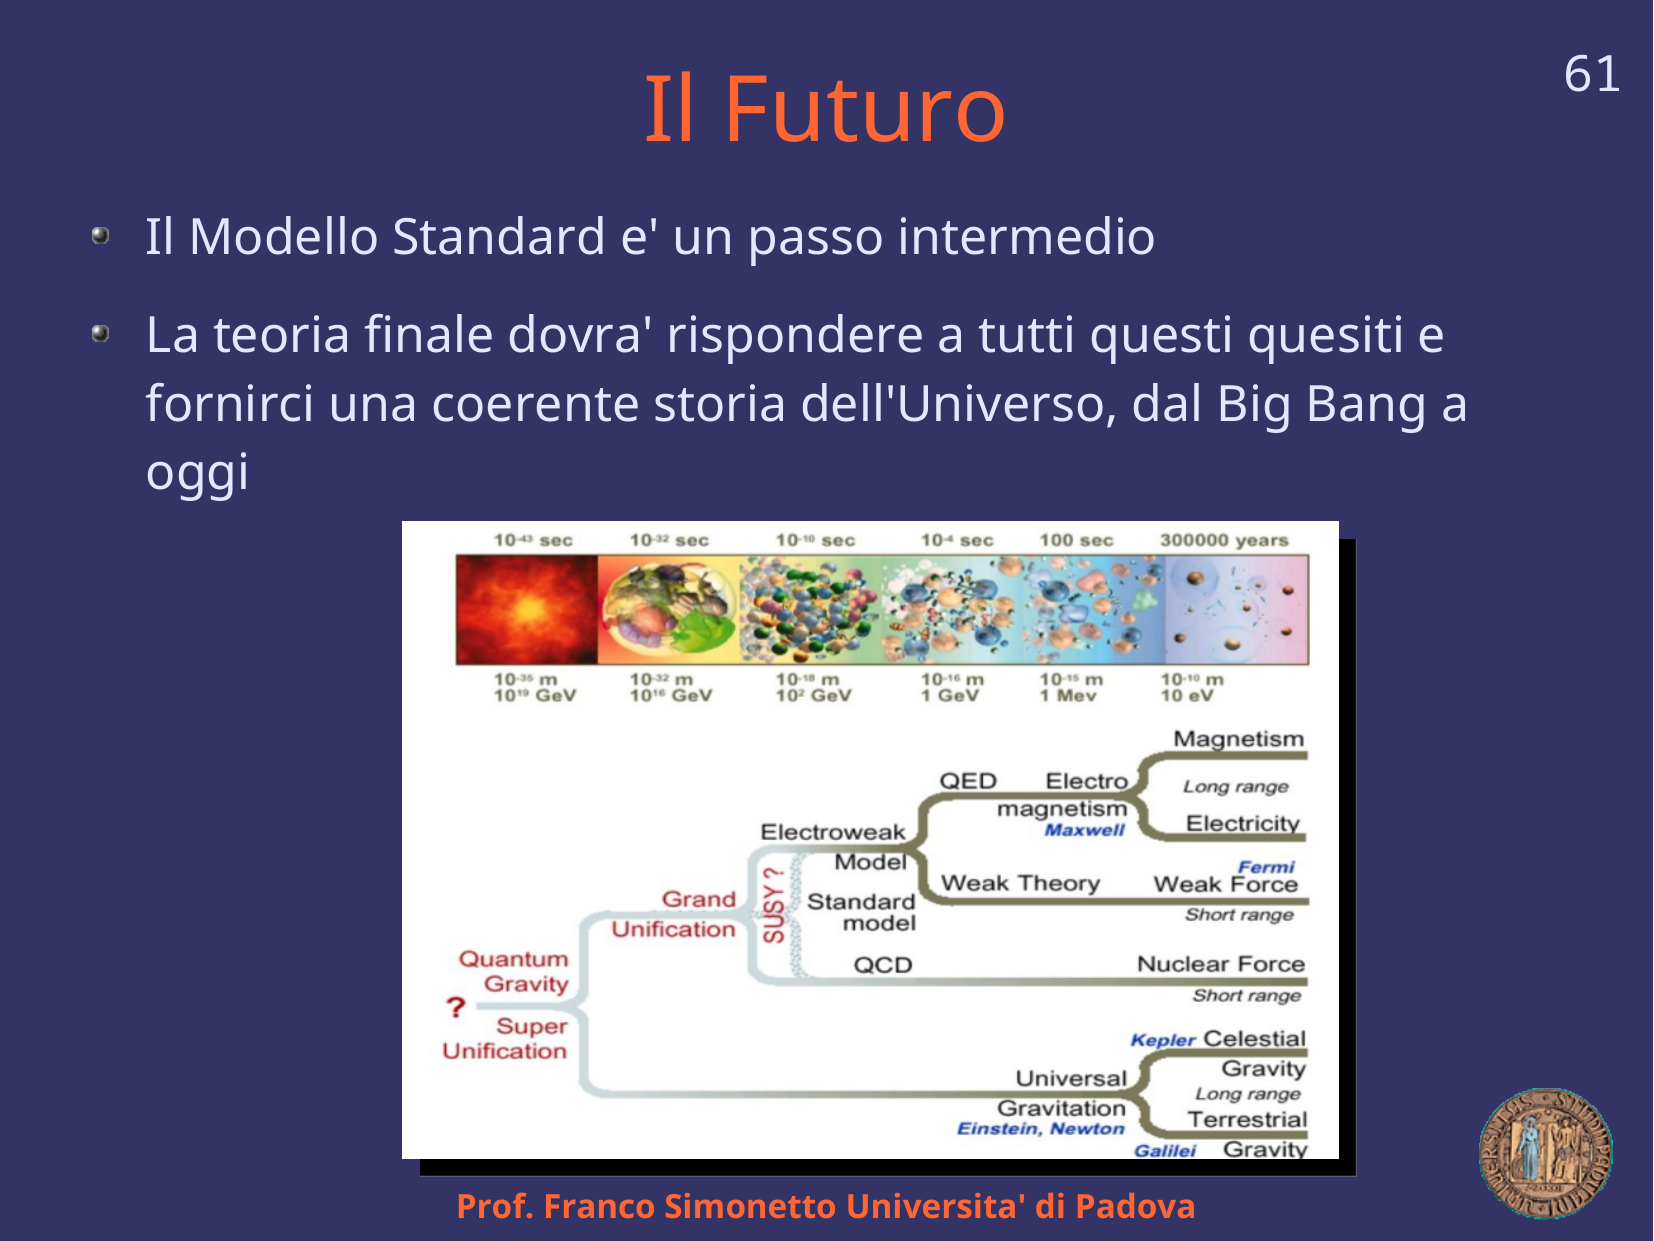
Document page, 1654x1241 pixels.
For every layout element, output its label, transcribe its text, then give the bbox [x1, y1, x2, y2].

title Il Futuro [82, 55, 1571, 156]
picture [402, 521, 1339, 1159]
list Il Modello Standard e' un passo intermedio La teoria finale dovra' rispondere a tutti questi quesiti e fornirci una coerente storia dell'Universo, dal Big Bang a oggi [75, 201, 1563, 539]
picture [1479, 1087, 1613, 1221]
